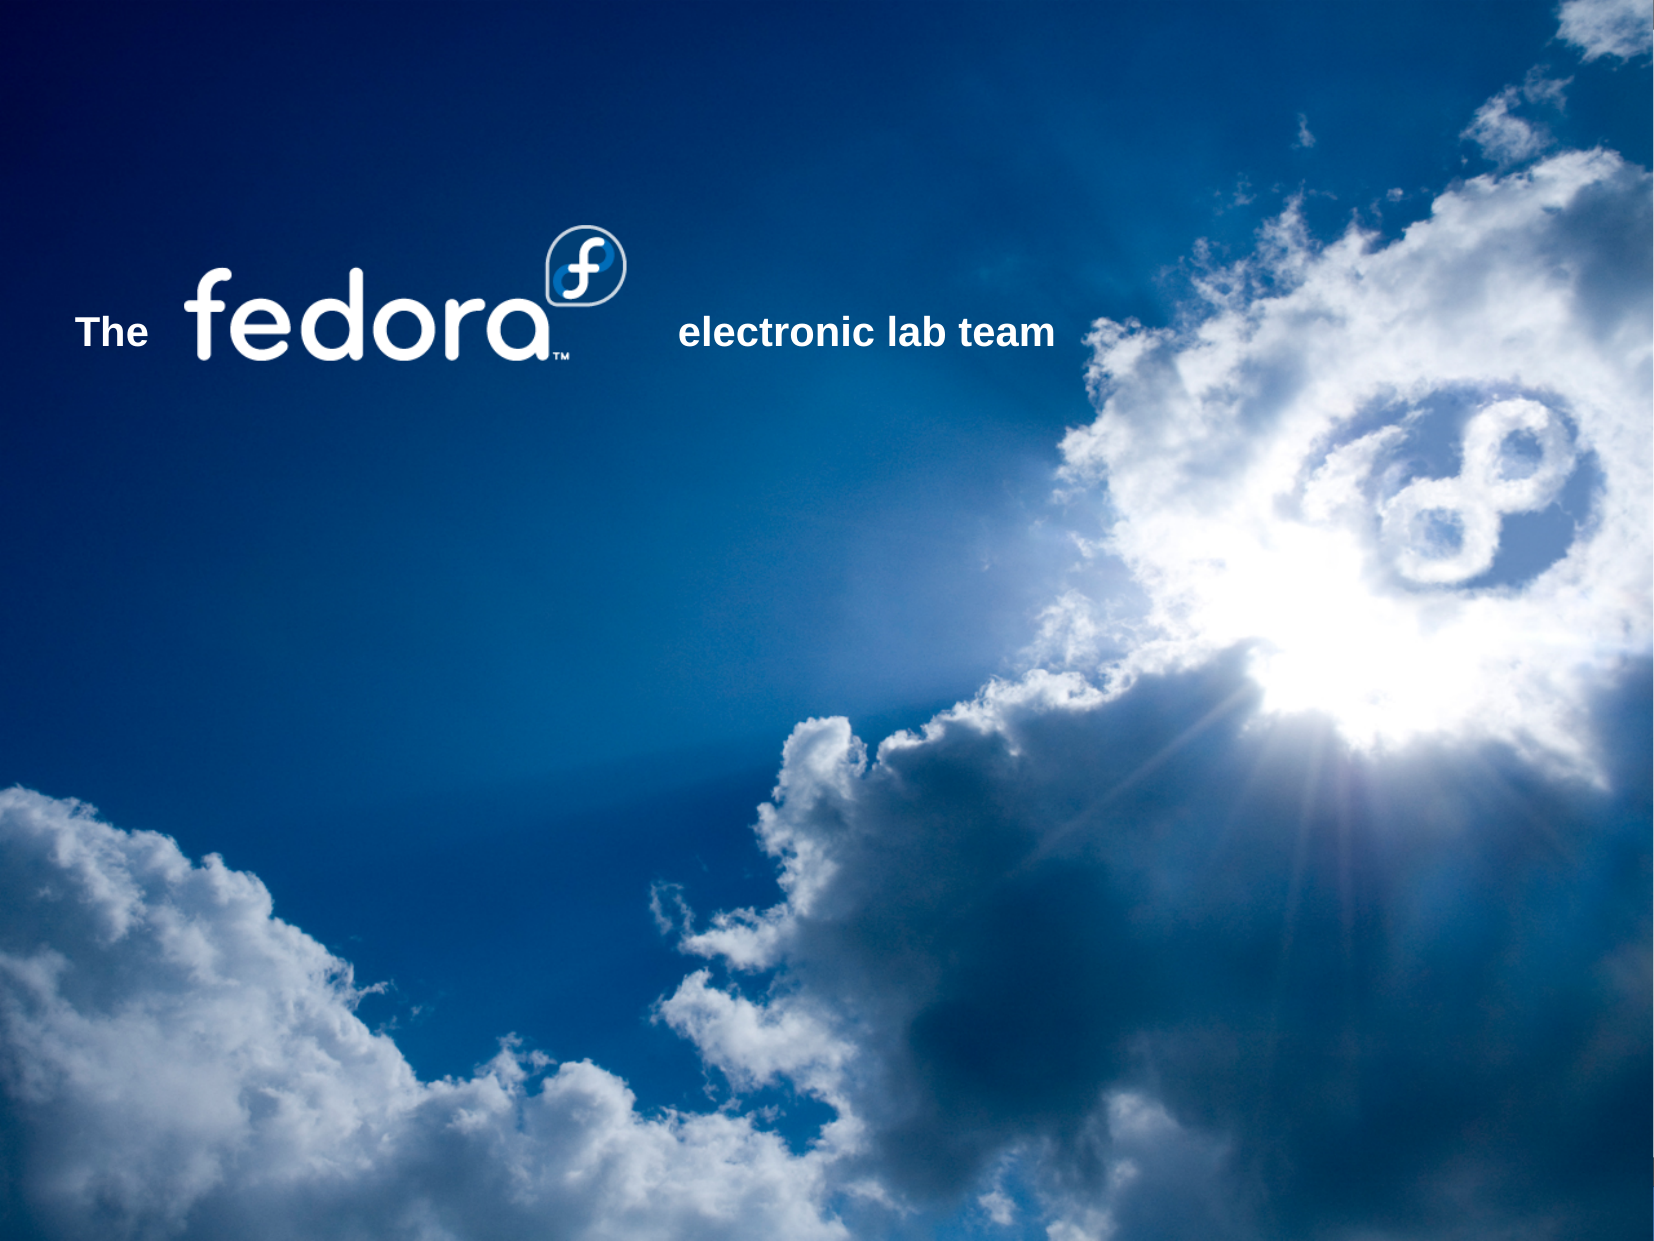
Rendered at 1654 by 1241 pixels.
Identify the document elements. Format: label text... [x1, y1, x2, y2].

picture [0, 0, 1654, 1241]
text_box The electronic lab team [60, 301, 1072, 371]
